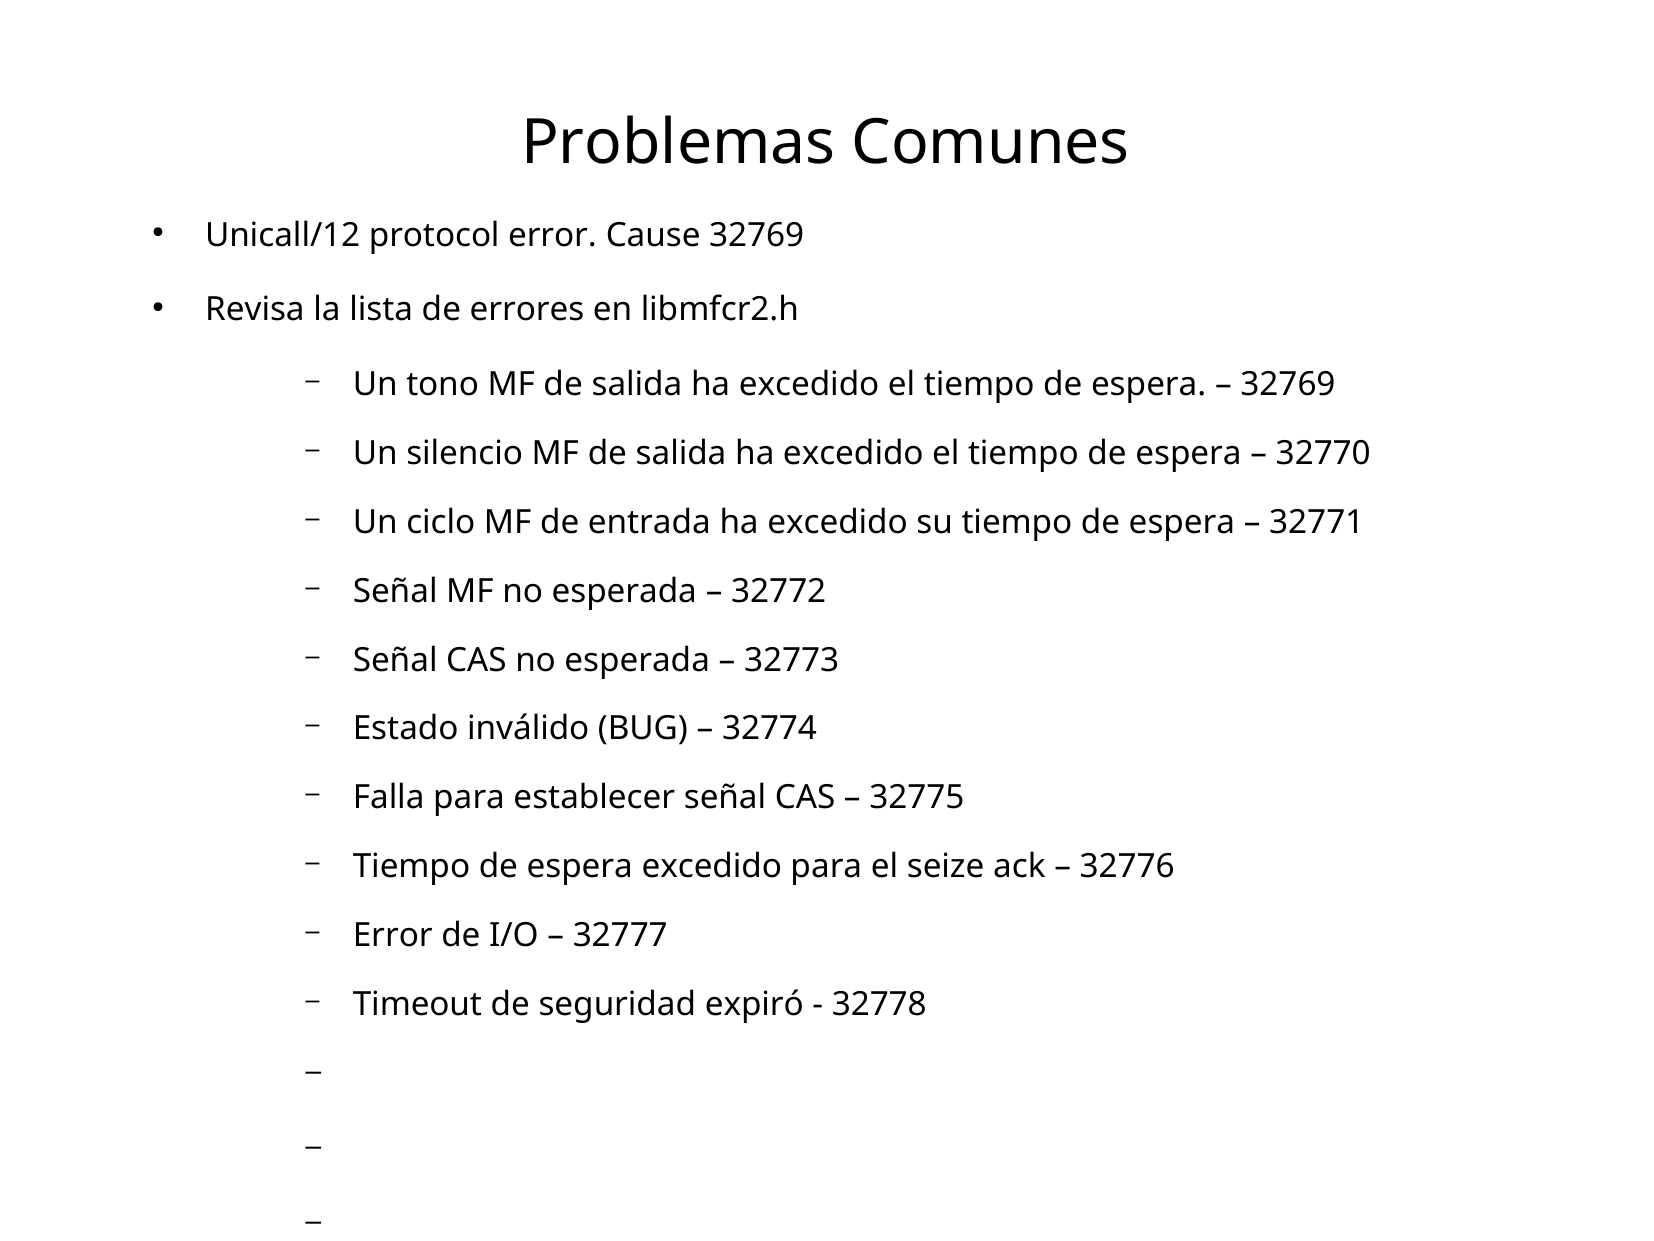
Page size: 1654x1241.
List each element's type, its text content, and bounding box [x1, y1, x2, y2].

list Unicall/12 protocol error. Cause 32769 Revisa la lista de errores en libmfcr2.h Un tono MF de salida ha excedido el tiempo de espera. – 32769 Un silencio MF de salida ha excedido el tiempo de espera – 32770 Un ciclo MF de entrada ha excedido su tiempo de espera – 32771 Señal MF no esperada – 32772 Señal CAS no esperada – 32773 Estado inválido (BUG) – 32774 Falla para establecer señal CAS – 32775 Tiempo de espera excedido para el seize ack – 32776 Error de I/O – 32777 Timeout de seguridad expiró - 32778 [116, 210, 1522, 1241]
title Problemas Comunes [119, 35, 1532, 243]
